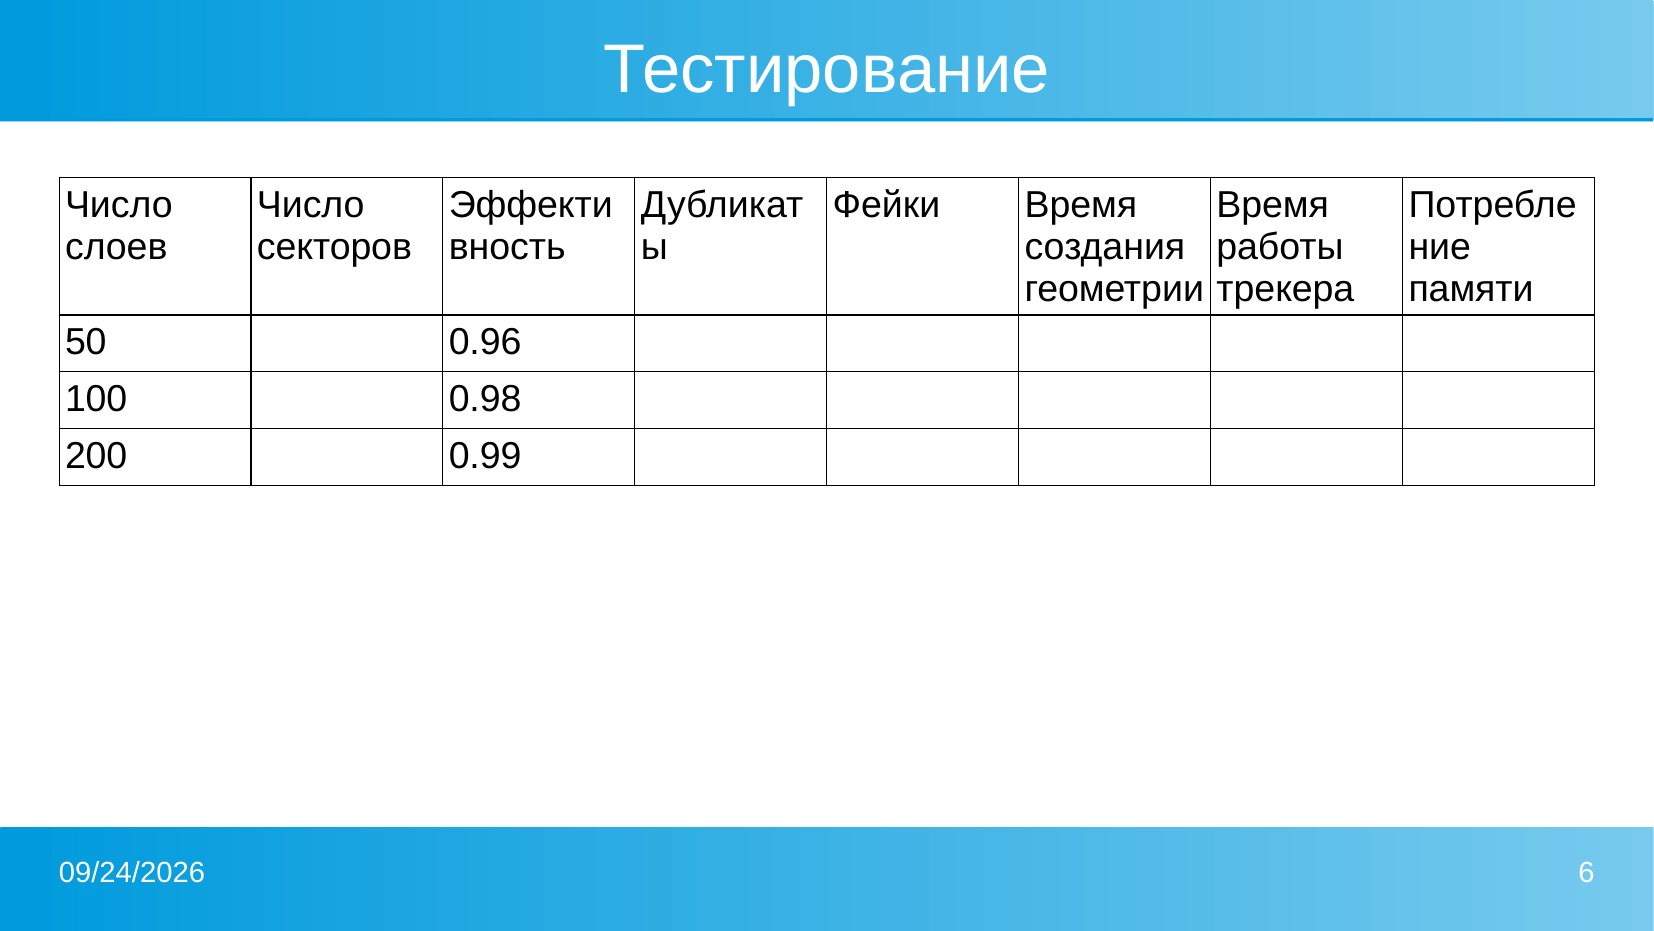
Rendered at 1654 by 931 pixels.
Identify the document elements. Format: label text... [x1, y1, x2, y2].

table_cell [1019, 316, 1210, 371]
table_cell [1211, 429, 1402, 485]
table_cell 50 [60, 316, 250, 371]
table_cell [1403, 429, 1594, 485]
table_header Число секторов [252, 178, 442, 314]
table_header Фейки [827, 178, 1018, 314]
table_cell [252, 372, 442, 428]
table_cell 0.98 [443, 372, 634, 428]
table_cell 100 [60, 372, 250, 428]
table_cell [1019, 429, 1210, 485]
table_cell [635, 429, 826, 485]
table_header Время создания геометрии [1019, 178, 1210, 314]
table_cell [1403, 372, 1594, 428]
table_cell [252, 316, 442, 371]
table_cell [1403, 316, 1594, 371]
table_cell [827, 372, 1018, 428]
table_cell [635, 372, 826, 428]
table_header Потребление памяти [1403, 178, 1594, 314]
table_cell [1211, 372, 1402, 428]
table_cell [827, 429, 1018, 485]
title Тестирование [59, 29, 1595, 108]
table_header Эффективность [443, 178, 634, 314]
table_cell [1211, 316, 1402, 371]
table_cell [252, 429, 442, 485]
table_header Число слоев [60, 178, 250, 314]
table_cell [827, 316, 1018, 371]
table_cell [1019, 372, 1210, 428]
table_cell 200 [60, 429, 250, 485]
table_header Дубликаты [635, 178, 826, 314]
table_header Время работы трекера [1211, 178, 1402, 314]
table_cell 0.99 [443, 429, 634, 485]
table_cell [635, 316, 826, 371]
table_cell 0.96 [443, 316, 634, 371]
